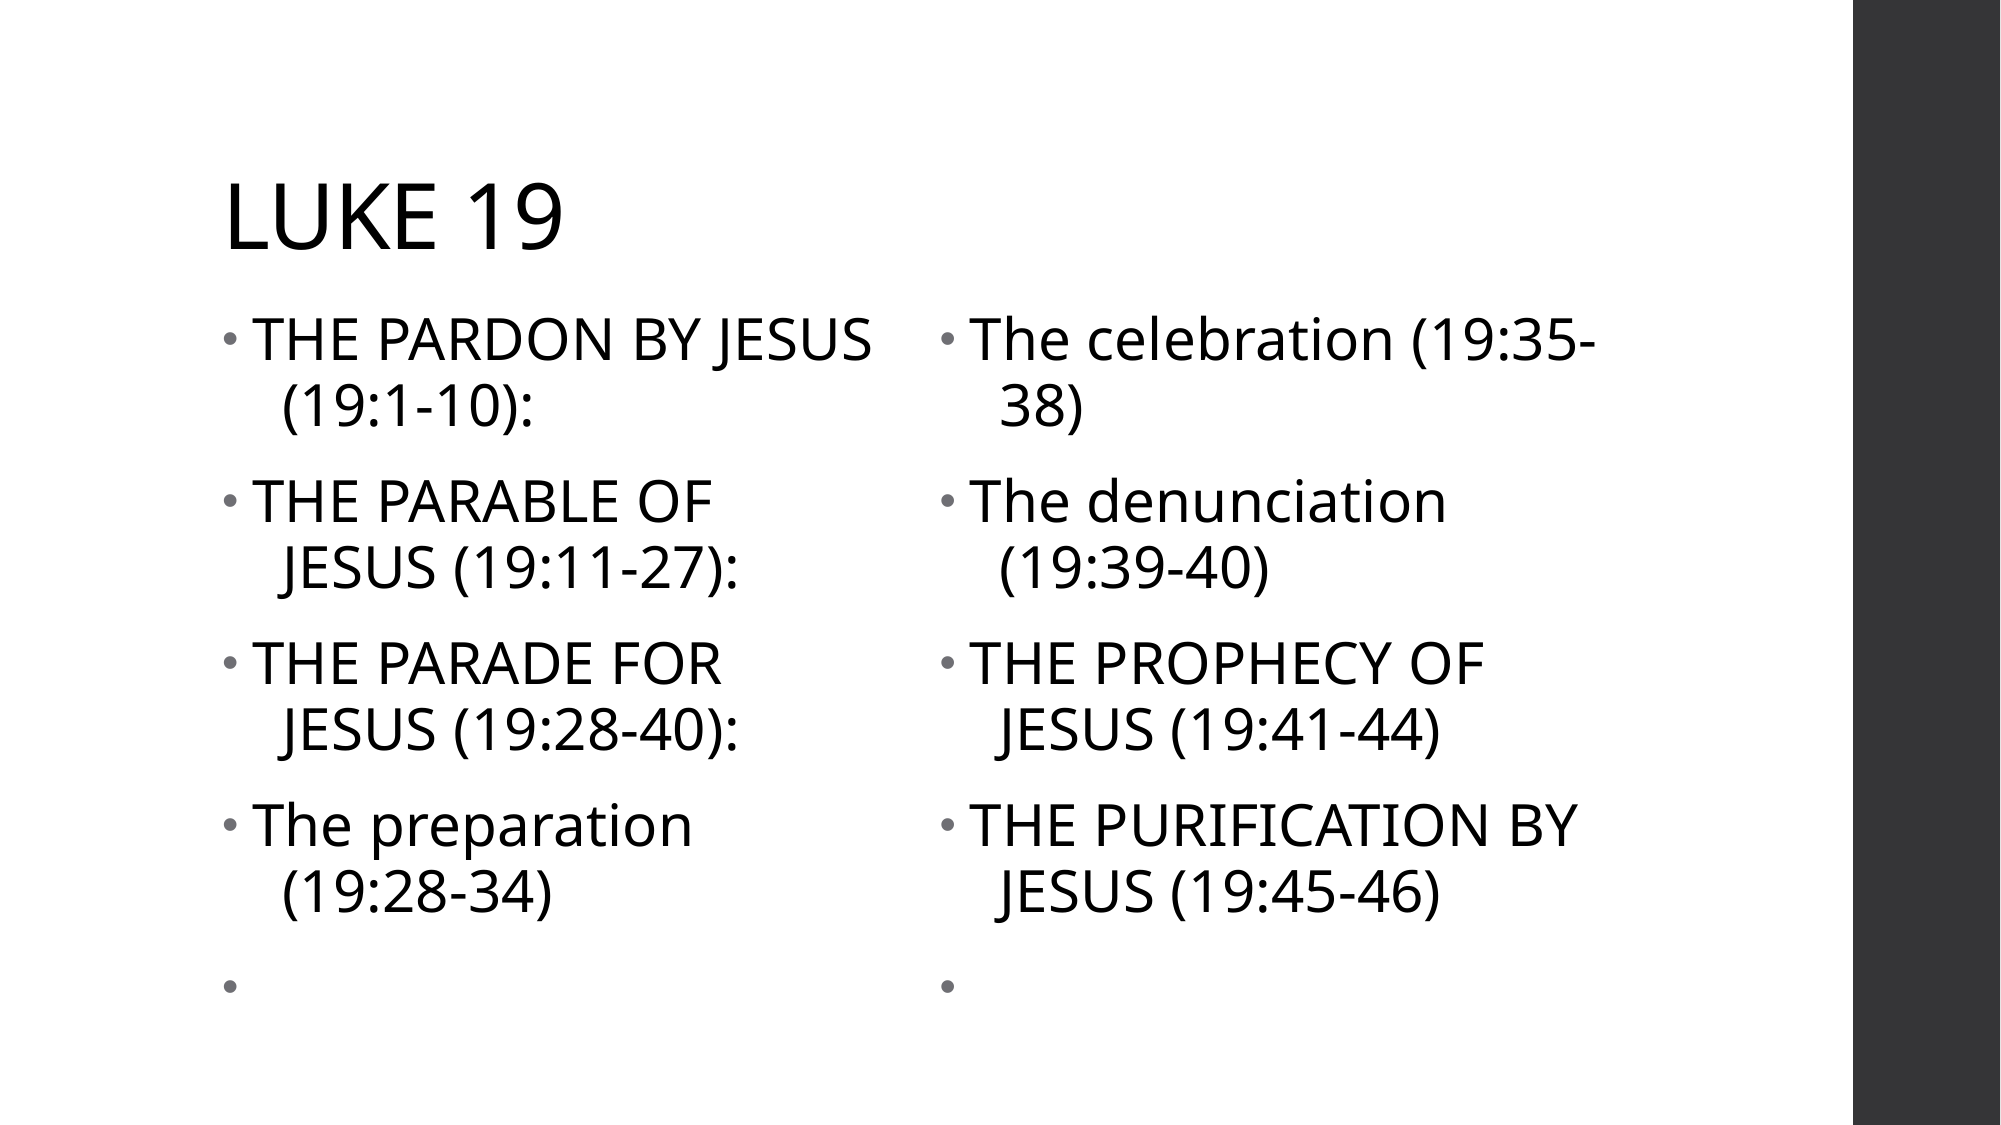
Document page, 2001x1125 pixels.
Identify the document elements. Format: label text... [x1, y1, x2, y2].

list The celebration (19:35-38) The denunciation (19:39-40) THE PROPHECY OF JESUS (19:41-44) THE PURIFICATION BY JESUS (19:45-46) [924, 299, 1617, 1014]
list THE PARDON BY JESUS (19:1-10): THE PARABLE OF JESUS (19:11-27): THE PARADE FOR JESUS (19:28-40): The preparation (19:28-34) [207, 299, 900, 1014]
title LUKE 19 [206, 60, 1797, 278]
